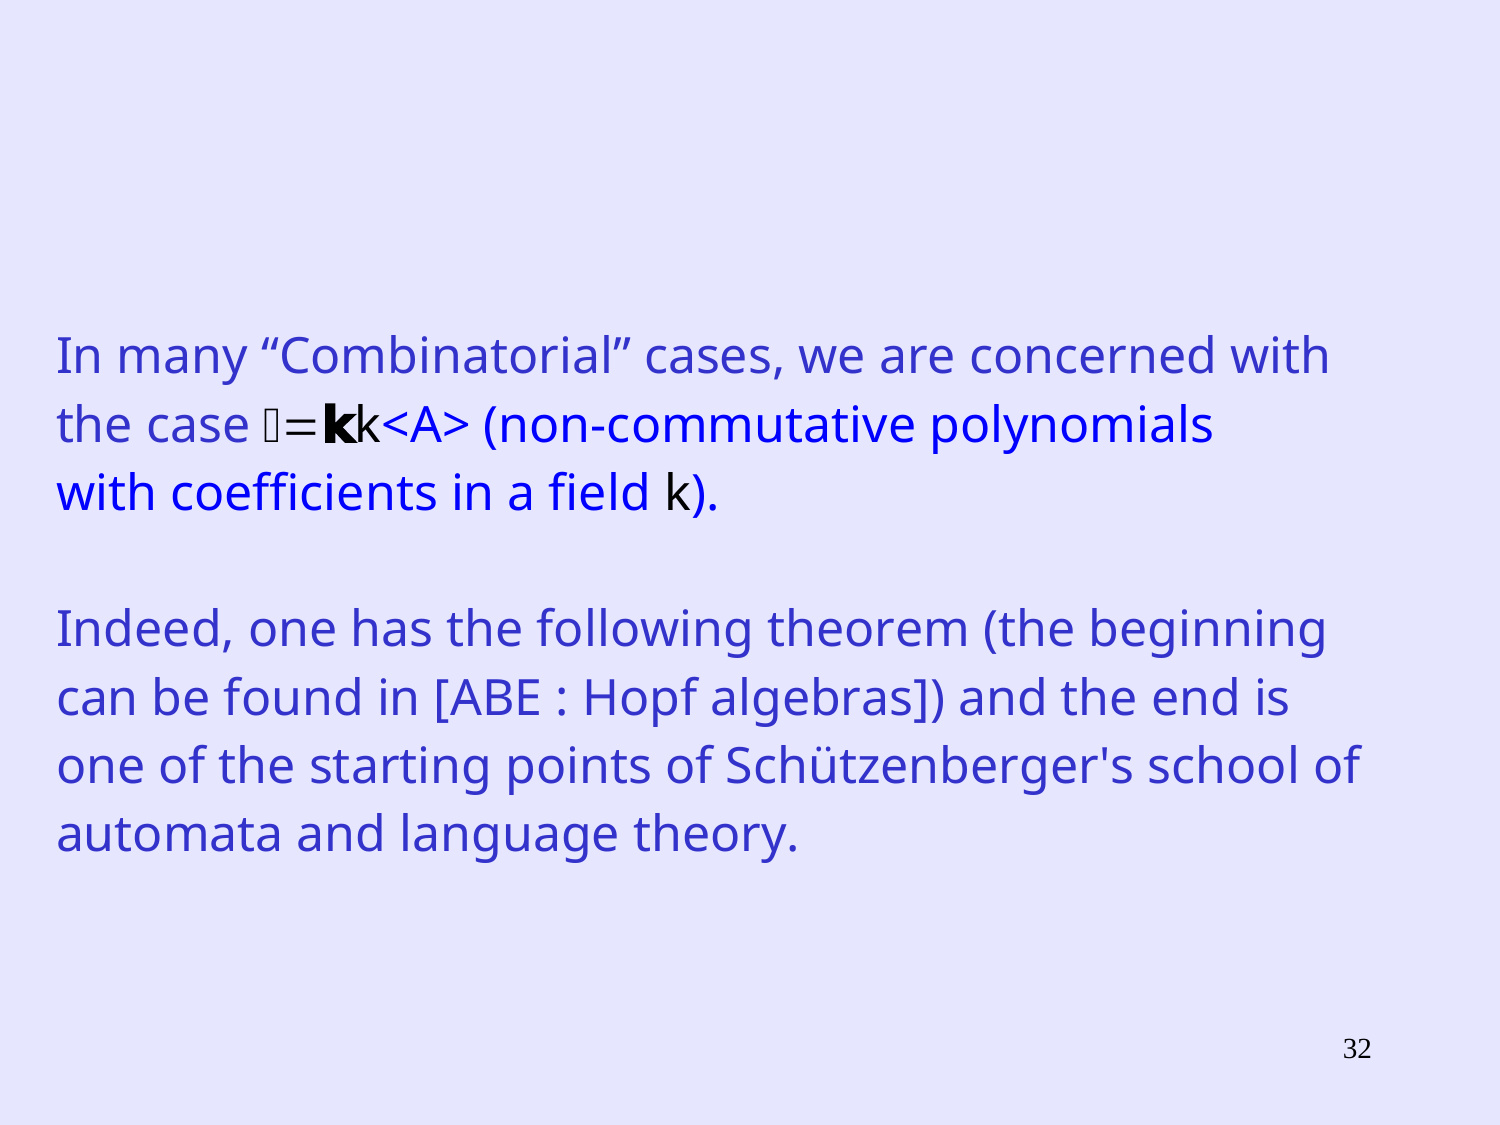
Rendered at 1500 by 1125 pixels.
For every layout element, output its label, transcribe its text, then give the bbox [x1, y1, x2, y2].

text_box In many “Combinatorial” cases, we are concerned with the case =kk<A> (non-commutative polynomials with coefficients in a field k). Indeed, one has the following theorem (the beginning can be found in [ABE : Hopf algebras]) and the end is one of the starting points of Schützenberger's school of automata and language theory. [41, 312, 1485, 835]
